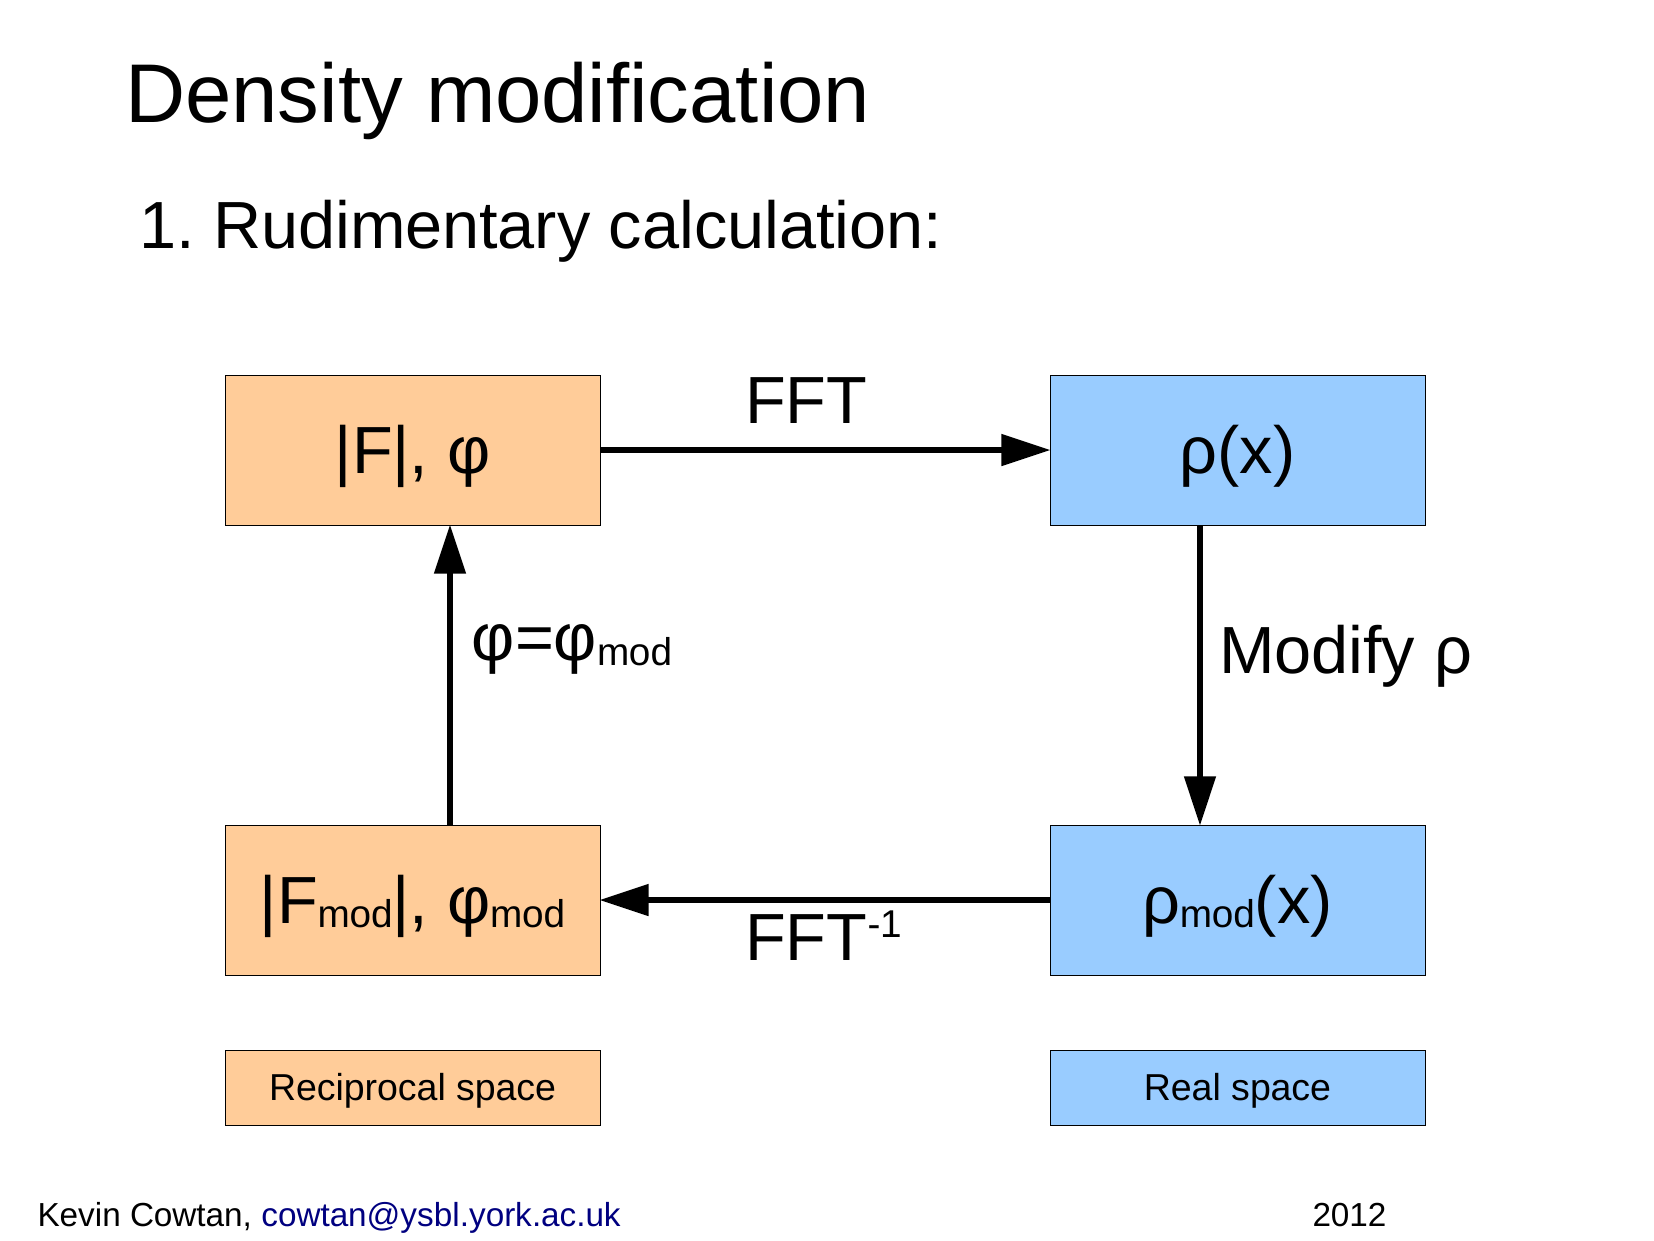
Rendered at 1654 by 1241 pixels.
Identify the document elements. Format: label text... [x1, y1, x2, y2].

text_box Modify ρ [1219, 613, 1473, 689]
text_box |F|, φ [225, 375, 601, 526]
text_box Reciprocal space [225, 1050, 601, 1126]
text_box FFT-1 [745, 900, 902, 978]
text_box ρmod(x) [1050, 825, 1426, 976]
title Density modification [125, 37, 1538, 151]
text_box Real space [1050, 1050, 1426, 1126]
text_box φ=φmod [471, 600, 673, 697]
text_box FFT [745, 363, 868, 439]
text_box ρ(x) [1050, 375, 1426, 526]
text_box |Fmod|, φmod [225, 825, 601, 976]
list 1. Rudimentary calculation: [121, 187, 1534, 1127]
